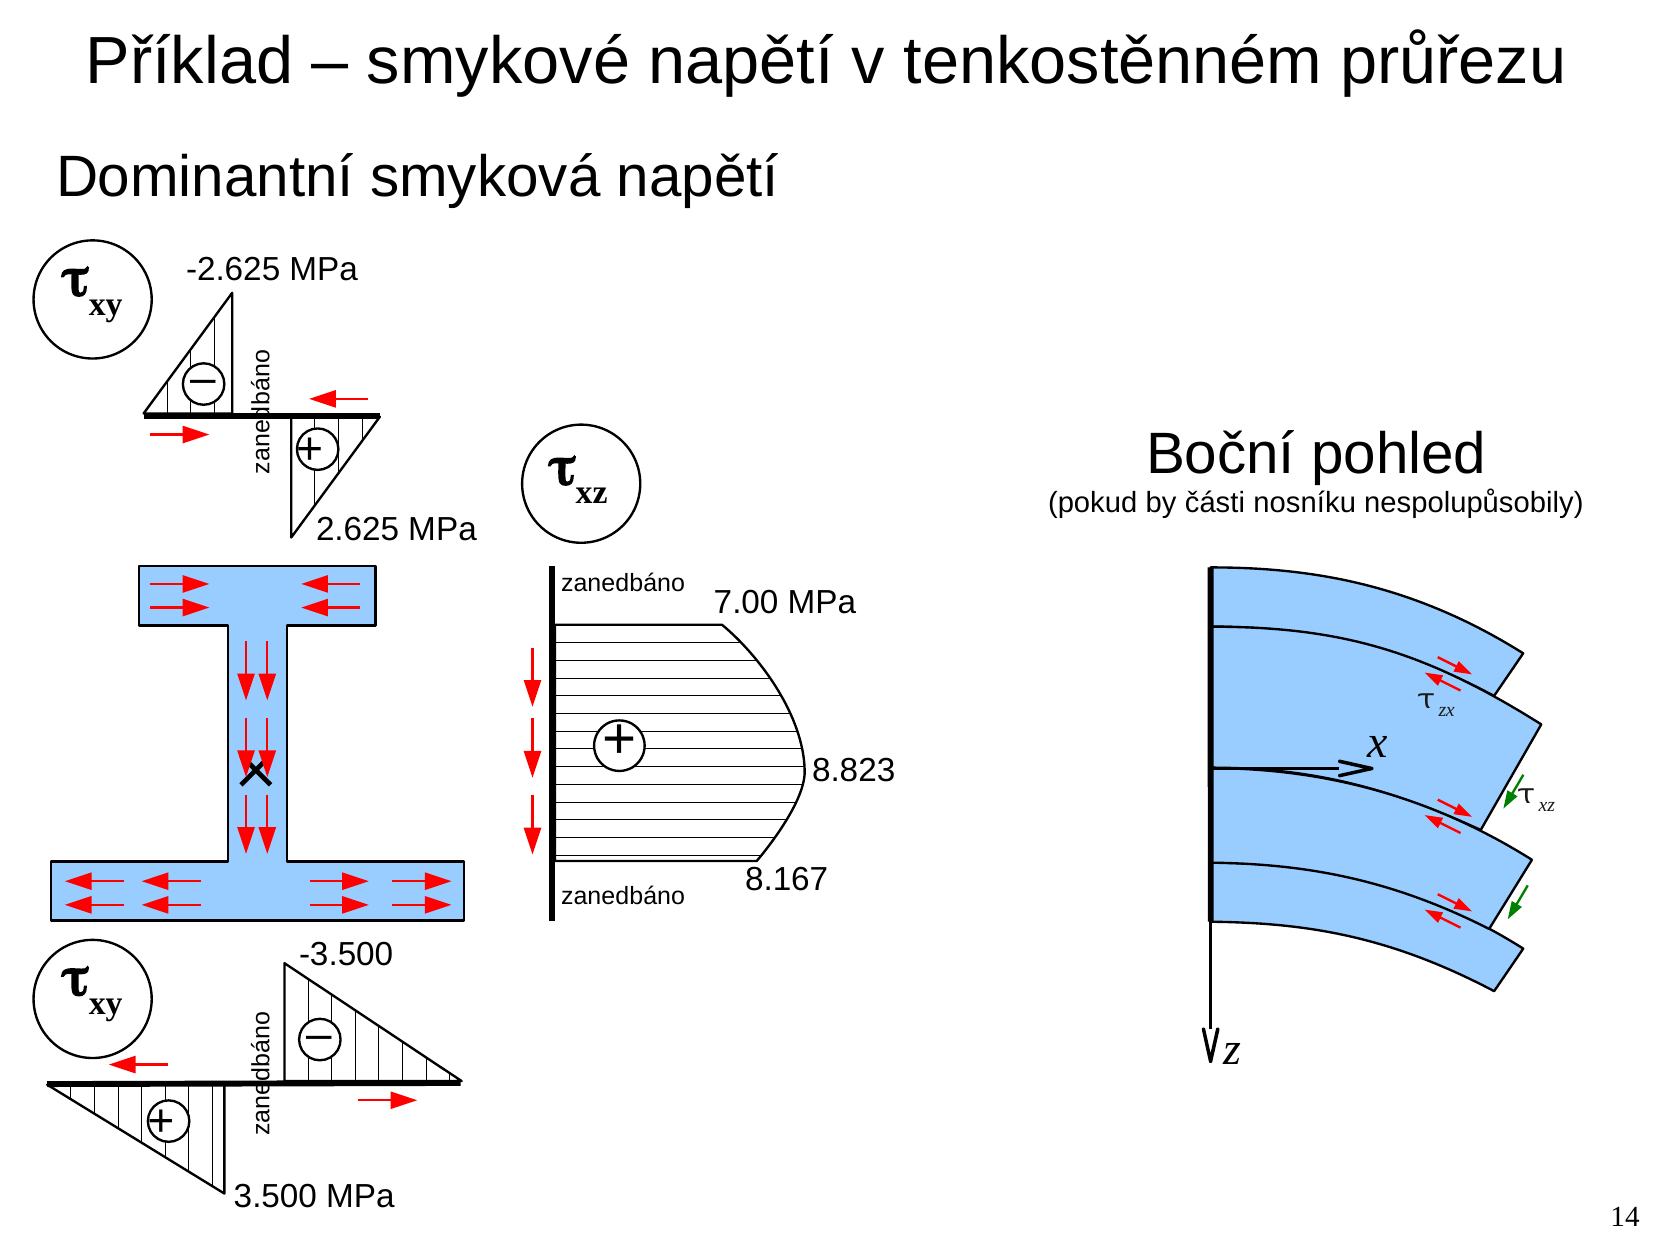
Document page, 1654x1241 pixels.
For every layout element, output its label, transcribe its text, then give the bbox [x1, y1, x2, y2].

text_box 8.167 [730, 853, 945, 910]
text_box [51, 1041, 135, 1059]
text_box + [286, 421, 349, 478]
text_box z [1208, 1016, 1264, 1101]
text_box txz [535, 425, 628, 530]
text_box zanedbáno [239, 307, 286, 490]
text_box [50, 341, 135, 359]
text_box [143, 968, 152, 1030]
text_box [33, 260, 48, 339]
text_box [50, 566, 465, 921]
chart [1505, 774, 1564, 817]
text_box -3.500 [284, 928, 433, 985]
title Příklad – smykové napětí v tenkostěnném průřezu [0, 8, 1654, 113]
text_box 3.500 MPa [219, 1169, 446, 1226]
text_box [193, 300, 233, 414]
text_box [628, 447, 641, 520]
text_box txy [48, 236, 143, 341]
text_box zanedbáno [546, 561, 761, 608]
text_box 7.00 MPa [698, 575, 918, 632]
text_box [286, 985, 462, 1082]
text_box [47, 1084, 225, 1191]
text_box [143, 268, 152, 331]
text_box txy [48, 935, 143, 1041]
text_box Dominantní smyková napětí [41, 135, 839, 224]
text_box [291, 478, 335, 538]
text_box + [588, 698, 652, 786]
text_box [544, 530, 618, 543]
text_box x [1352, 709, 1408, 795]
chart [1405, 679, 1464, 721]
text_box + [127, 1092, 200, 1150]
text_box [522, 446, 535, 521]
text_box Boční pohled (pokud by části nosníku nespolupůsobily) [1033, 413, 1604, 538]
text_box – [175, 345, 231, 418]
text_box [143, 370, 175, 414]
text_box – [292, 1000, 348, 1074]
text_box [554, 624, 802, 862]
text_box [291, 419, 379, 459]
text_box 2.625 MPa [301, 502, 528, 559]
text_box [33, 960, 48, 1038]
text_box [1214, 567, 1542, 992]
text_box 8.823 [797, 744, 916, 801]
text_box zanedbáno [239, 968, 286, 1151]
text_box zanedbáno [546, 874, 761, 921]
text_box -2.625 MPa [171, 242, 384, 300]
